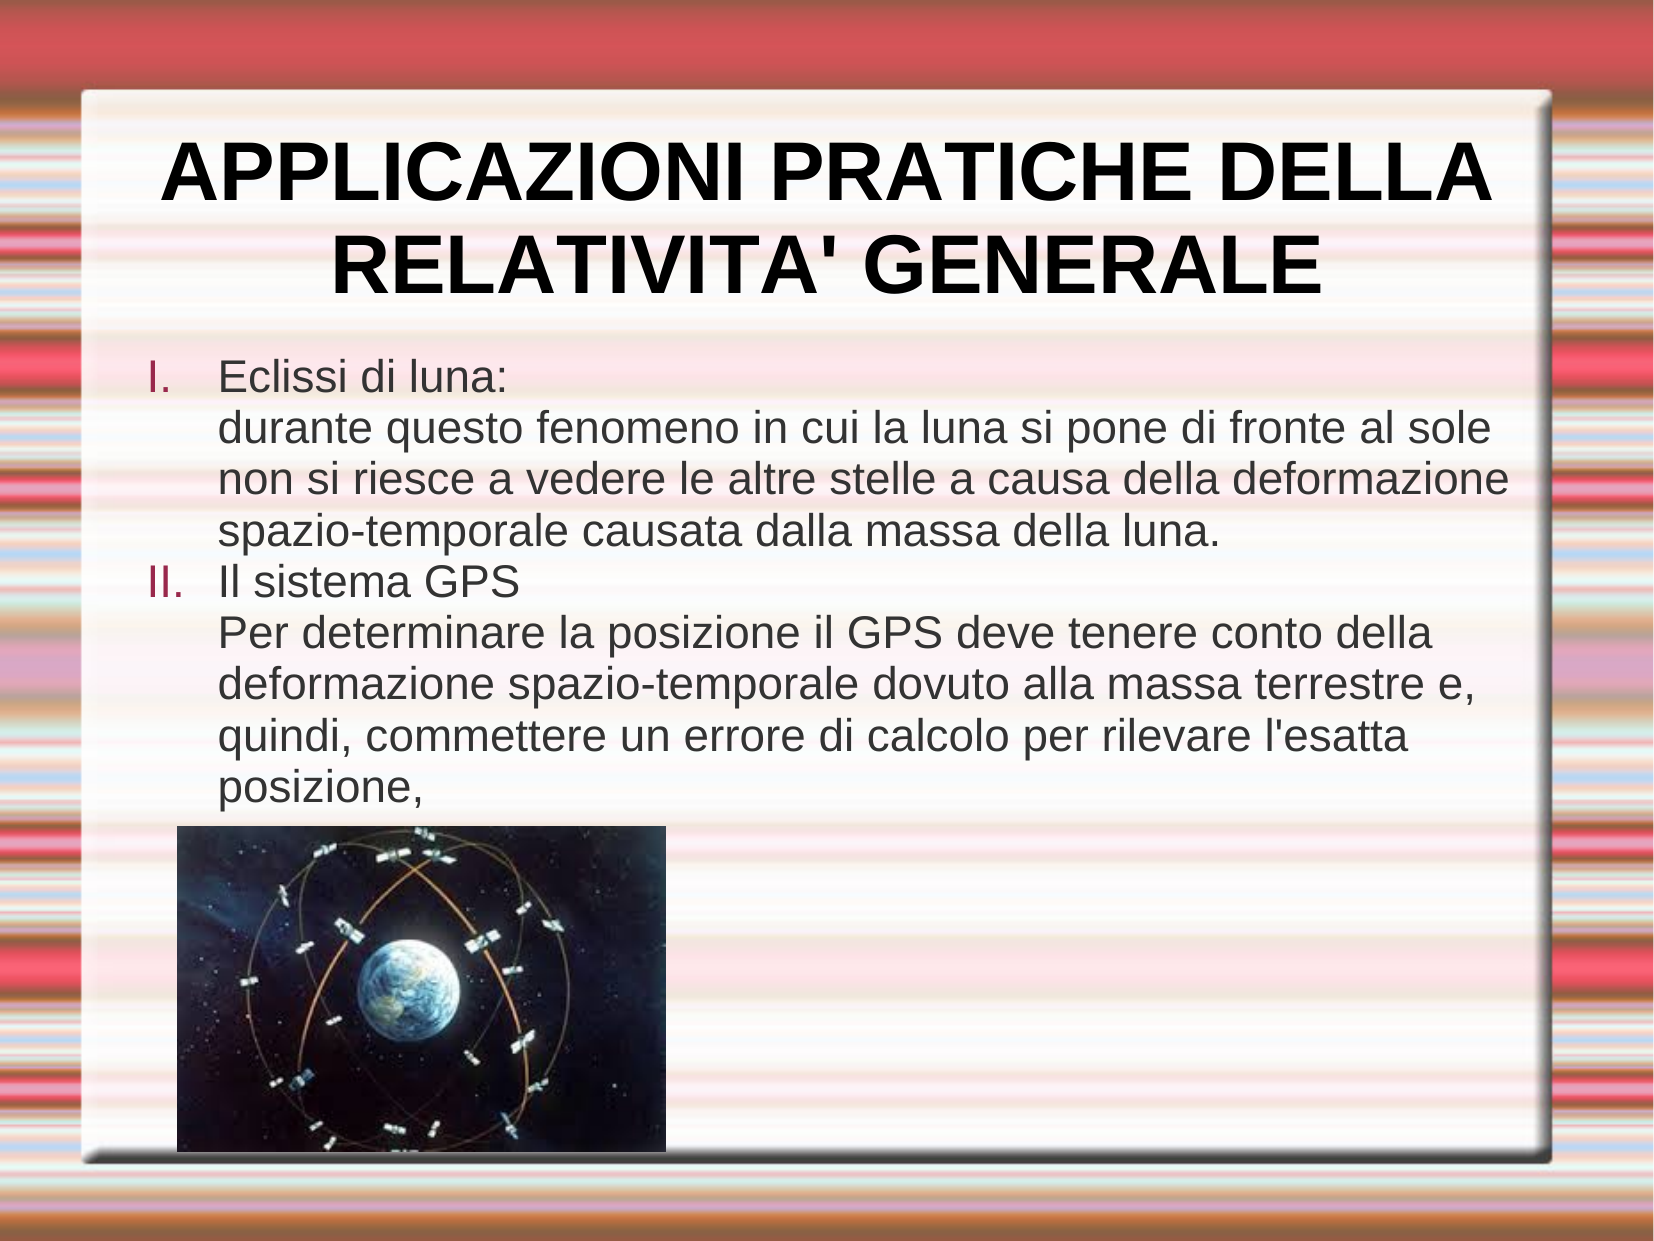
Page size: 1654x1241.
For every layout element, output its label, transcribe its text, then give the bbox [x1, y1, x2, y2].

picture [0, 0, 1654, 1241]
list Eclissi di luna: durante questo fenomeno in cui la luna si pone di fronte al sole non si riesce a vedere le altre stelle a causa della deformazione spazio-temporale causata dalla massa della luna. Il sistema GPS Per determinare la posizione il GPS deve tenere conto della deformazione spazio-temporale dovuto alla massa terrestre e, quindi, commettere un errore di calcolo per rilevare l'esatta posizione, [134, 350, 1516, 1132]
title APPLICAZIONI PRATICHE DELLA RELATIVITA' GENERALE [121, 114, 1534, 322]
